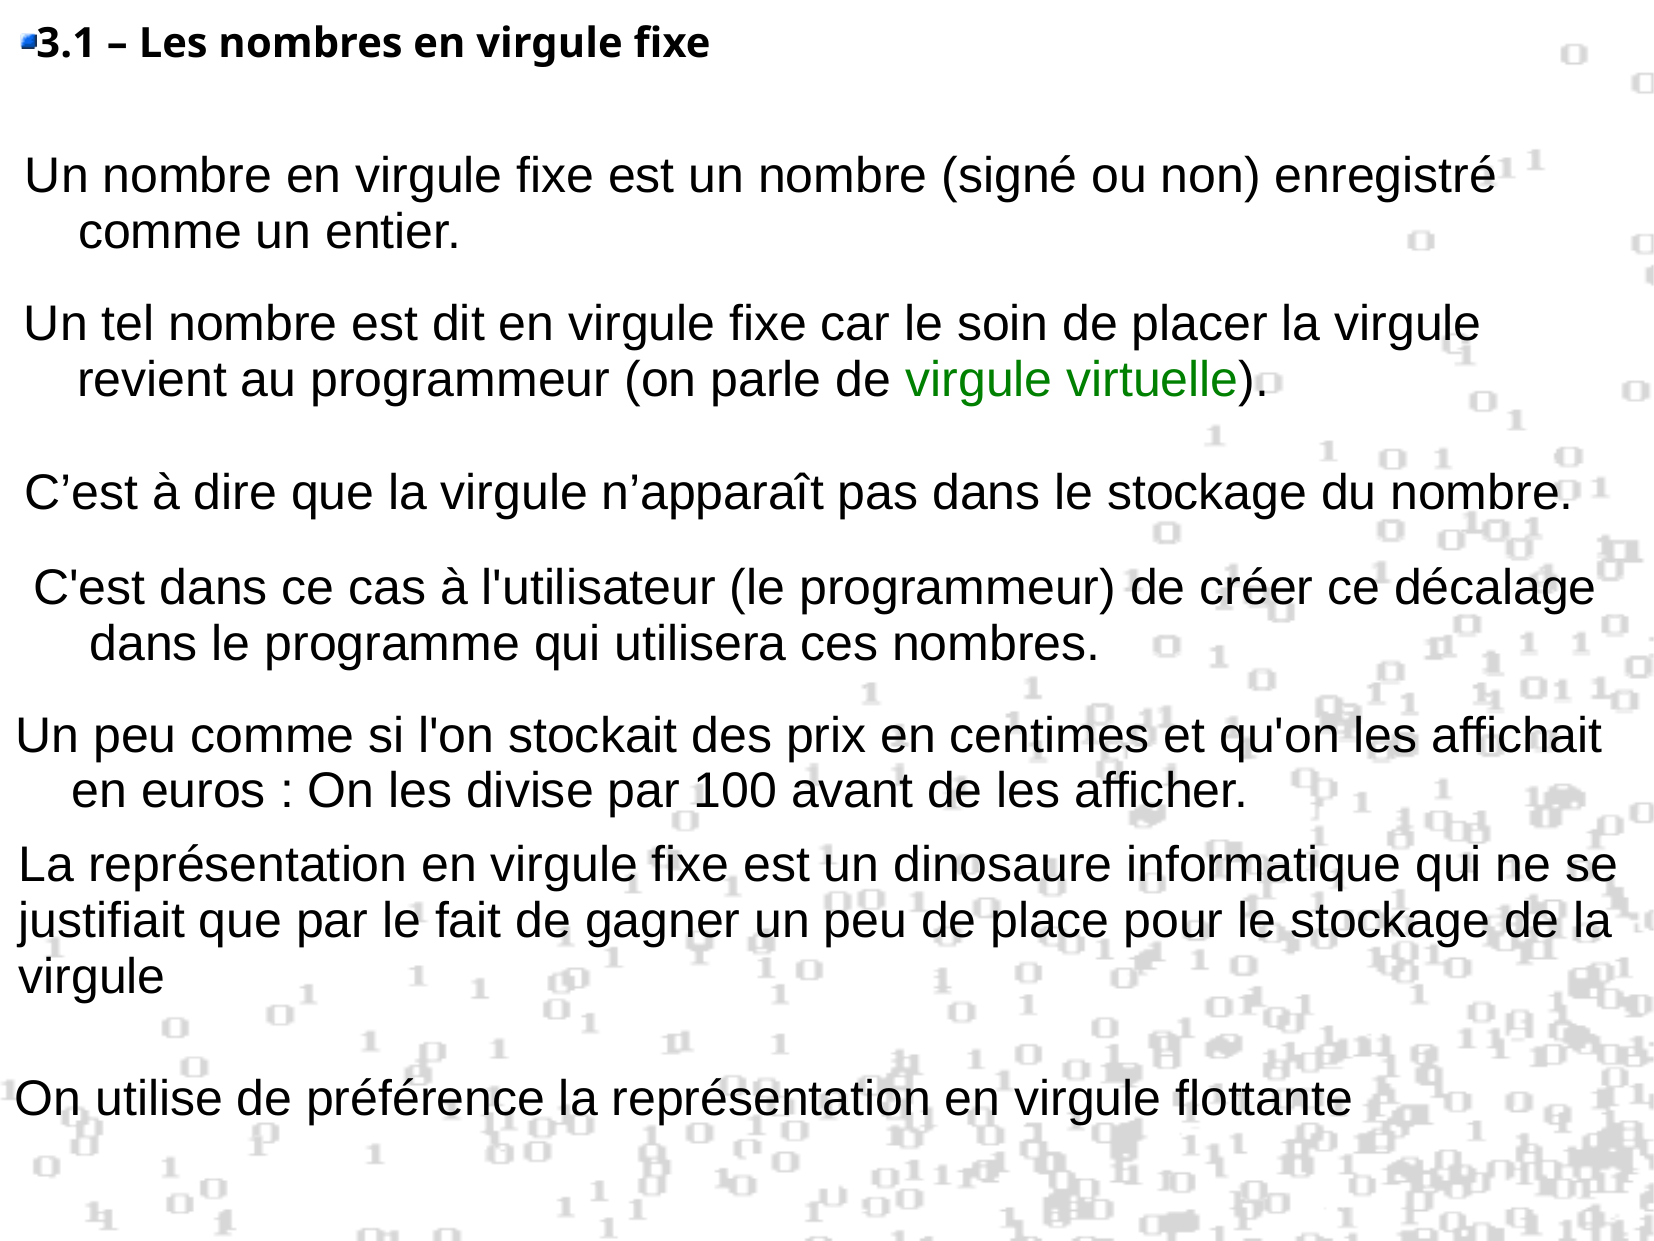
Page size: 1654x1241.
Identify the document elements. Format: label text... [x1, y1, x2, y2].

text_box C’est à dire que la virgule n’apparaît pas dans le stockage du nombre. [24, 464, 1637, 532]
picture [0, 0, 1654, 1241]
text_box 3.1 – Les nombres en virgule fixe [6, 5, 1595, 71]
text_box Un tel nombre est dit en virgule fixe car le soin de placer la virgule revient au programmeur (on parle de virgule virtuelle). [6, 295, 1625, 414]
text_box Un nombre en virgule fixe est un nombre (signé ou non) enregistré comme un entier. [7, 147, 1625, 280]
text_box Un peu comme si l'on stockait des prix en centimes et qu'on les affichait en euros : On les divise par 100 avant de les afficher. [15, 706, 1646, 819]
text_box C'est dans ce cas à l'utilisateur (le programmeur) de créer ce décalage dans le programme qui utilisera ces nombres. [33, 559, 1628, 671]
text_box La représentation en virgule fixe est un dinosaure informatique qui ne se justifiait que par le fait de gagner un peu de place pour le stockage de la virgule [4, 828, 1654, 1012]
text_box On utilise de préférence la représentation en virgule flottante [0, 1062, 1625, 1134]
